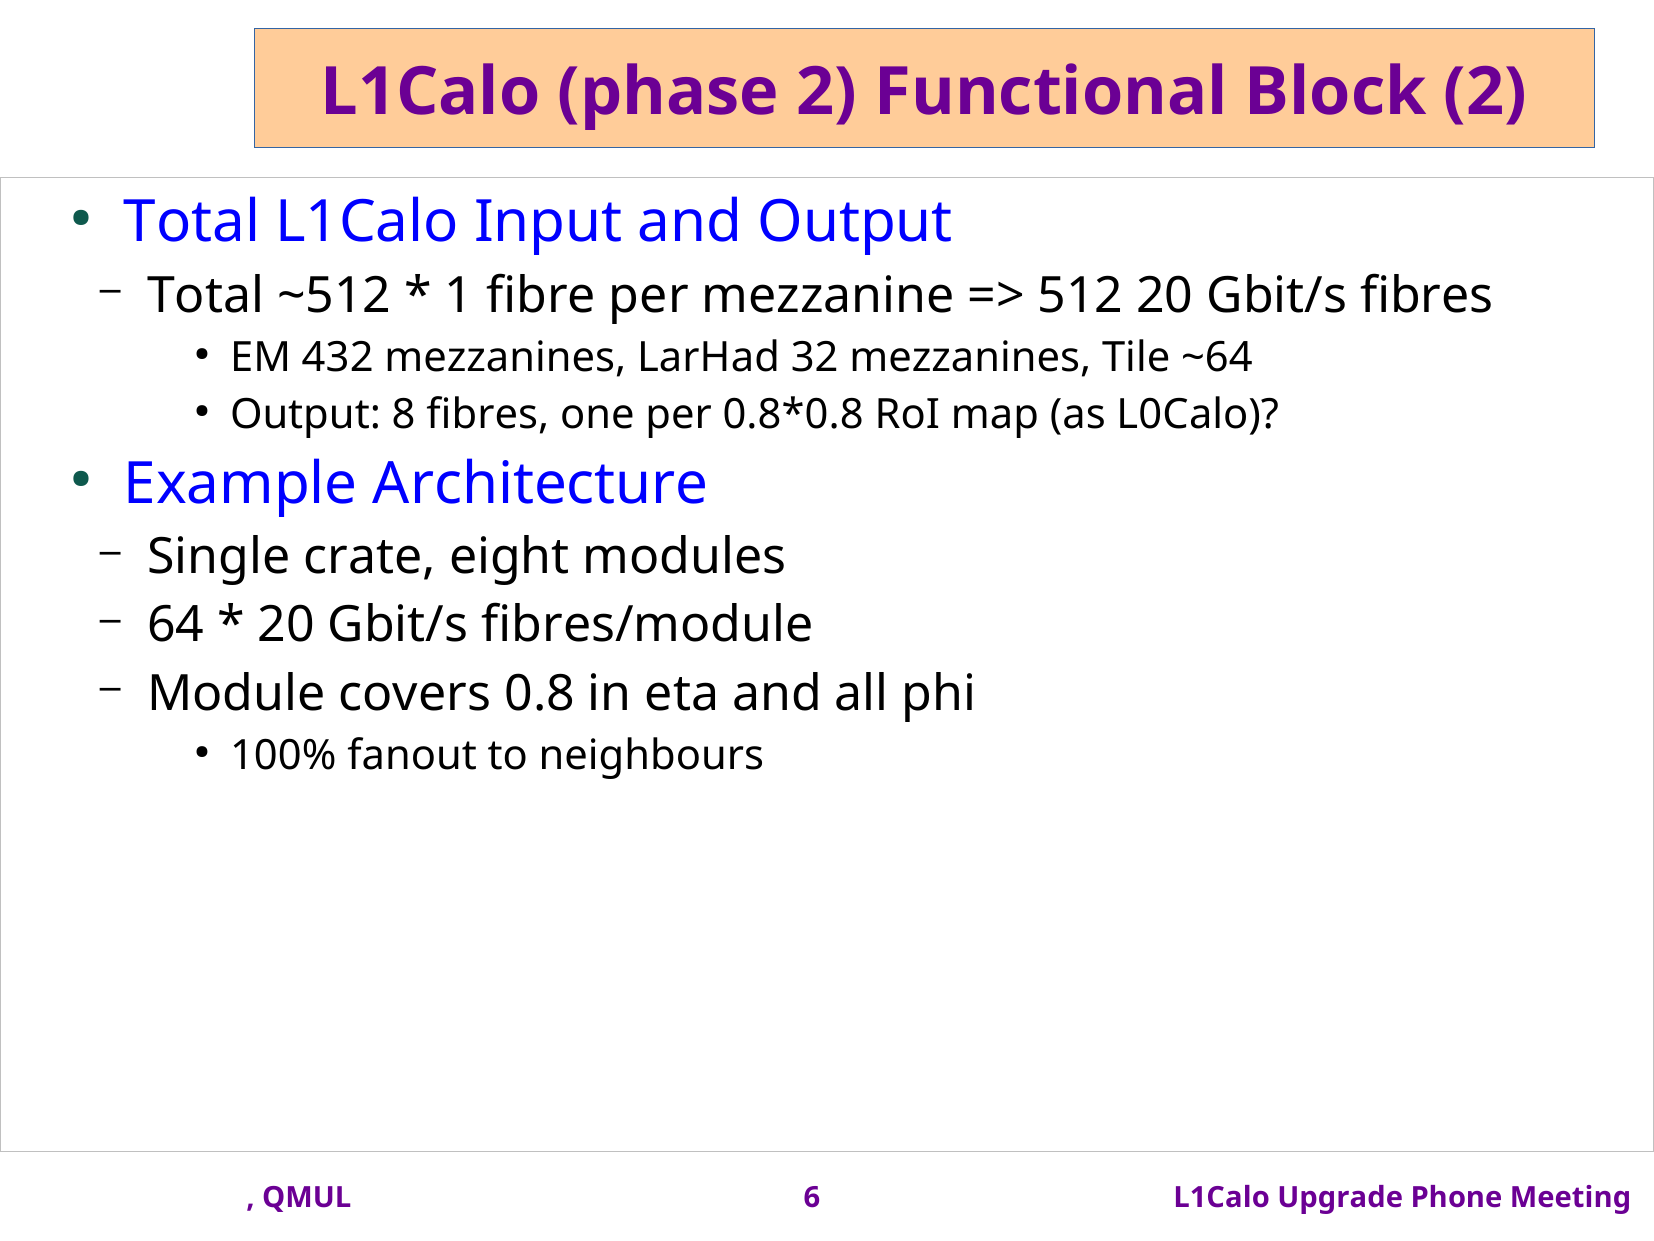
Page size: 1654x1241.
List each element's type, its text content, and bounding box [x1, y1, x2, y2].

title L1Calo (phase 2) Functional Block (2) [254, 28, 1595, 148]
list Total L1Calo Input and Output Total ~512 * 1 fibre per mezzanine => 512 20 Gbit/s fibres EM 432 mezzanines, LarHad 32 mezzanines, Tile ~64 Output: 8 fibres, one per 0.8*0.8 RoI map (as L0Calo)? Example Architecture Single crate, eight modules 64 * 20 Gbit/s fibres/module Module covers 0.8 in eta and all phi 100% fanout to neighbours [52, 179, 1635, 1138]
